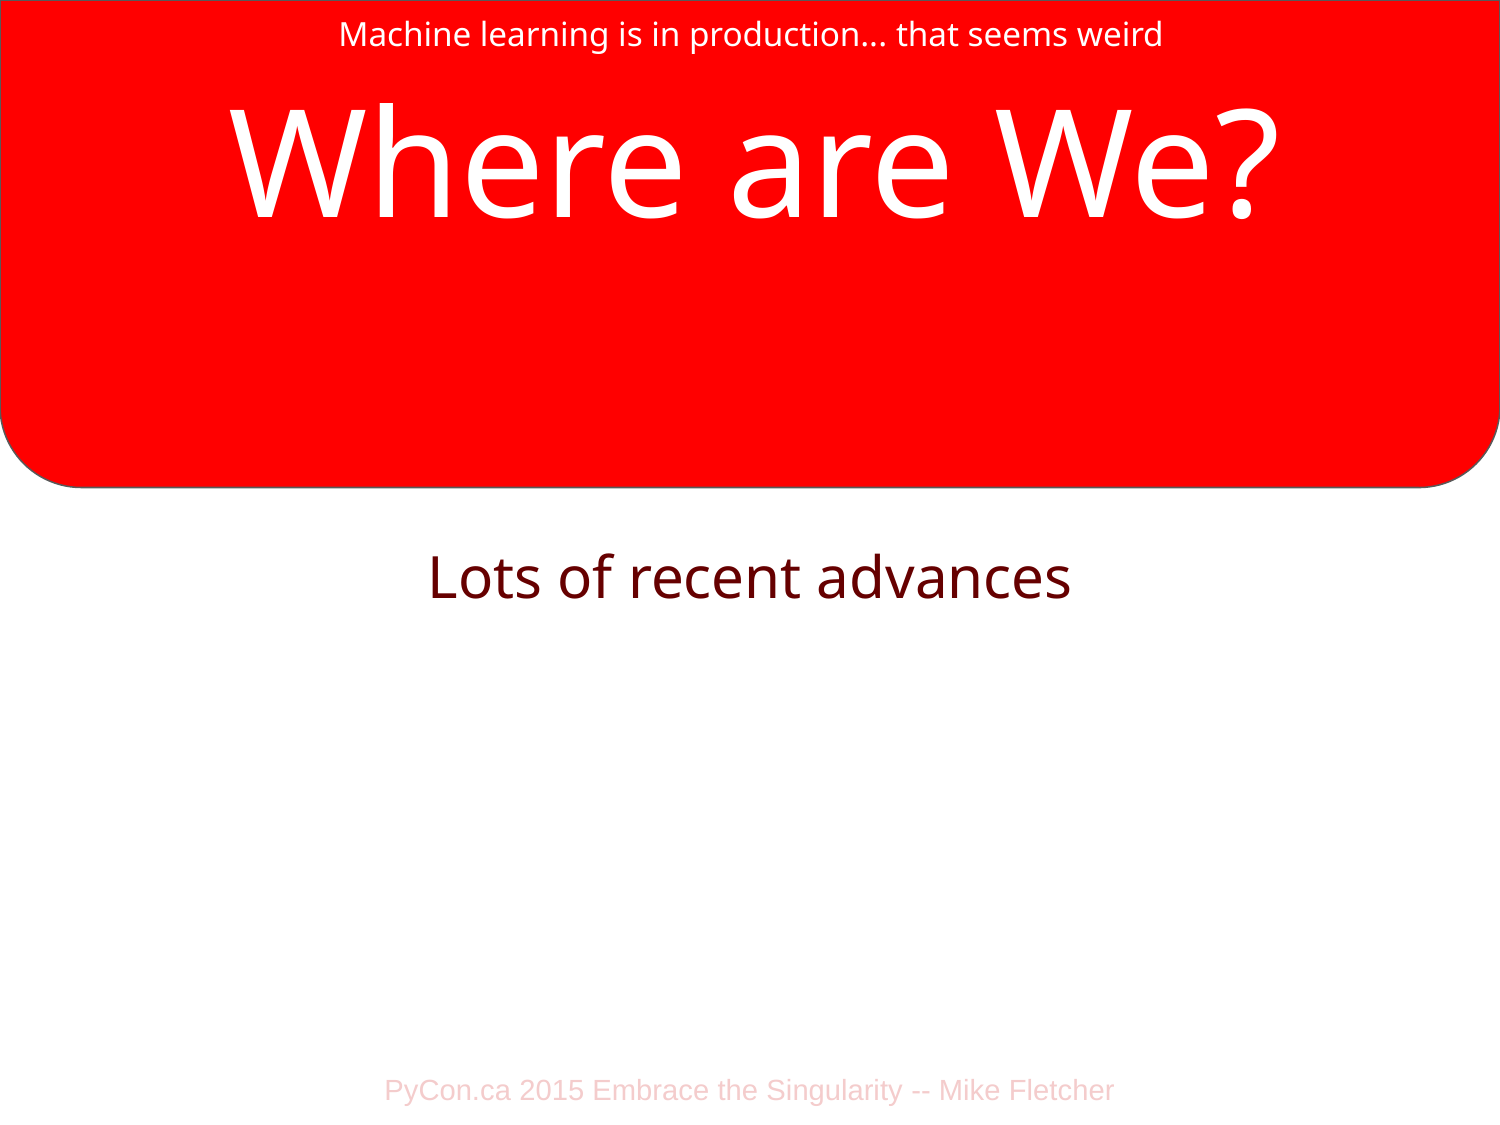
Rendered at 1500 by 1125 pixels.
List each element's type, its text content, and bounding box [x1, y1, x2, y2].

title Where are We? [28, 65, 1480, 488]
subtitle Machine learning is in production... that seems weird [1, 0, 1500, 65]
subtitle Lots of recent advances [0, 525, 1500, 1107]
